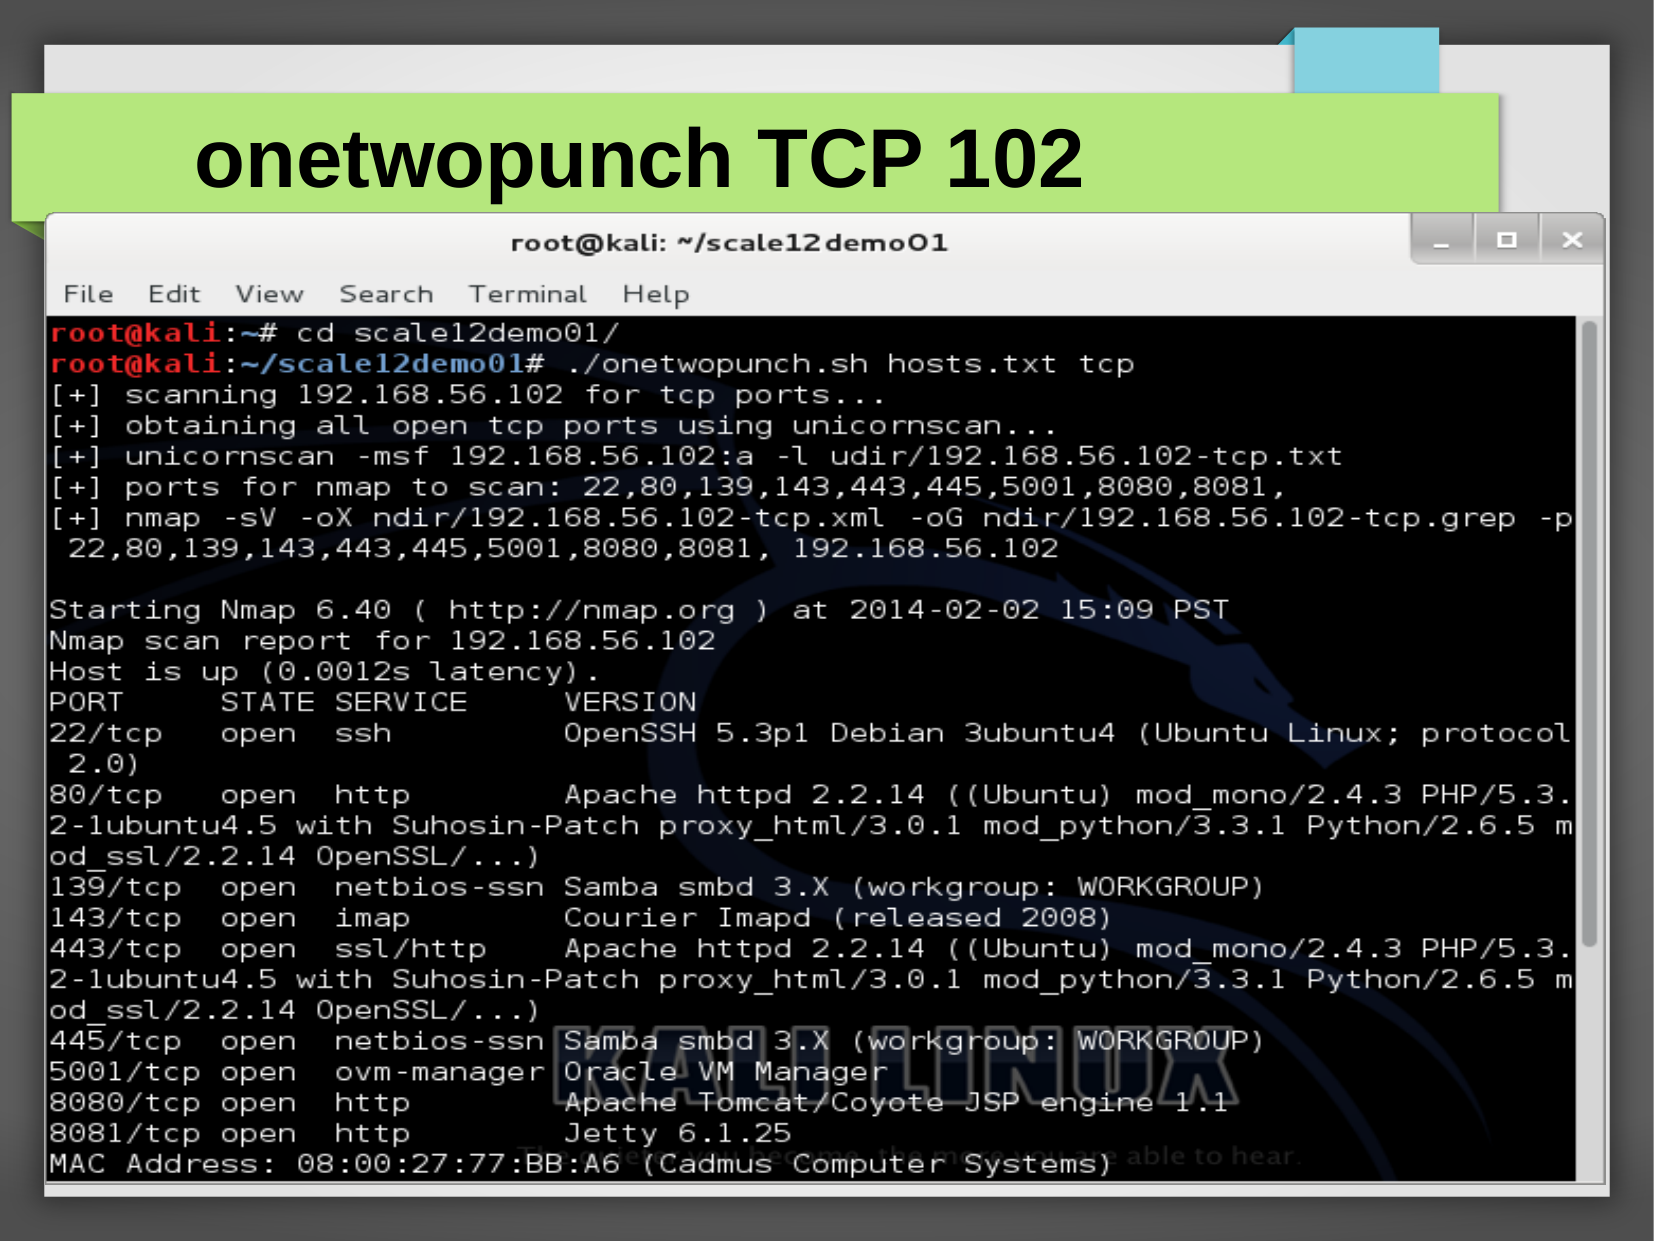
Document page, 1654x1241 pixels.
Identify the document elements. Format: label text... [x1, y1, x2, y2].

text_box onetwopunch TCP 102 [180, 104, 1100, 213]
picture [0, 0, 1654, 1241]
